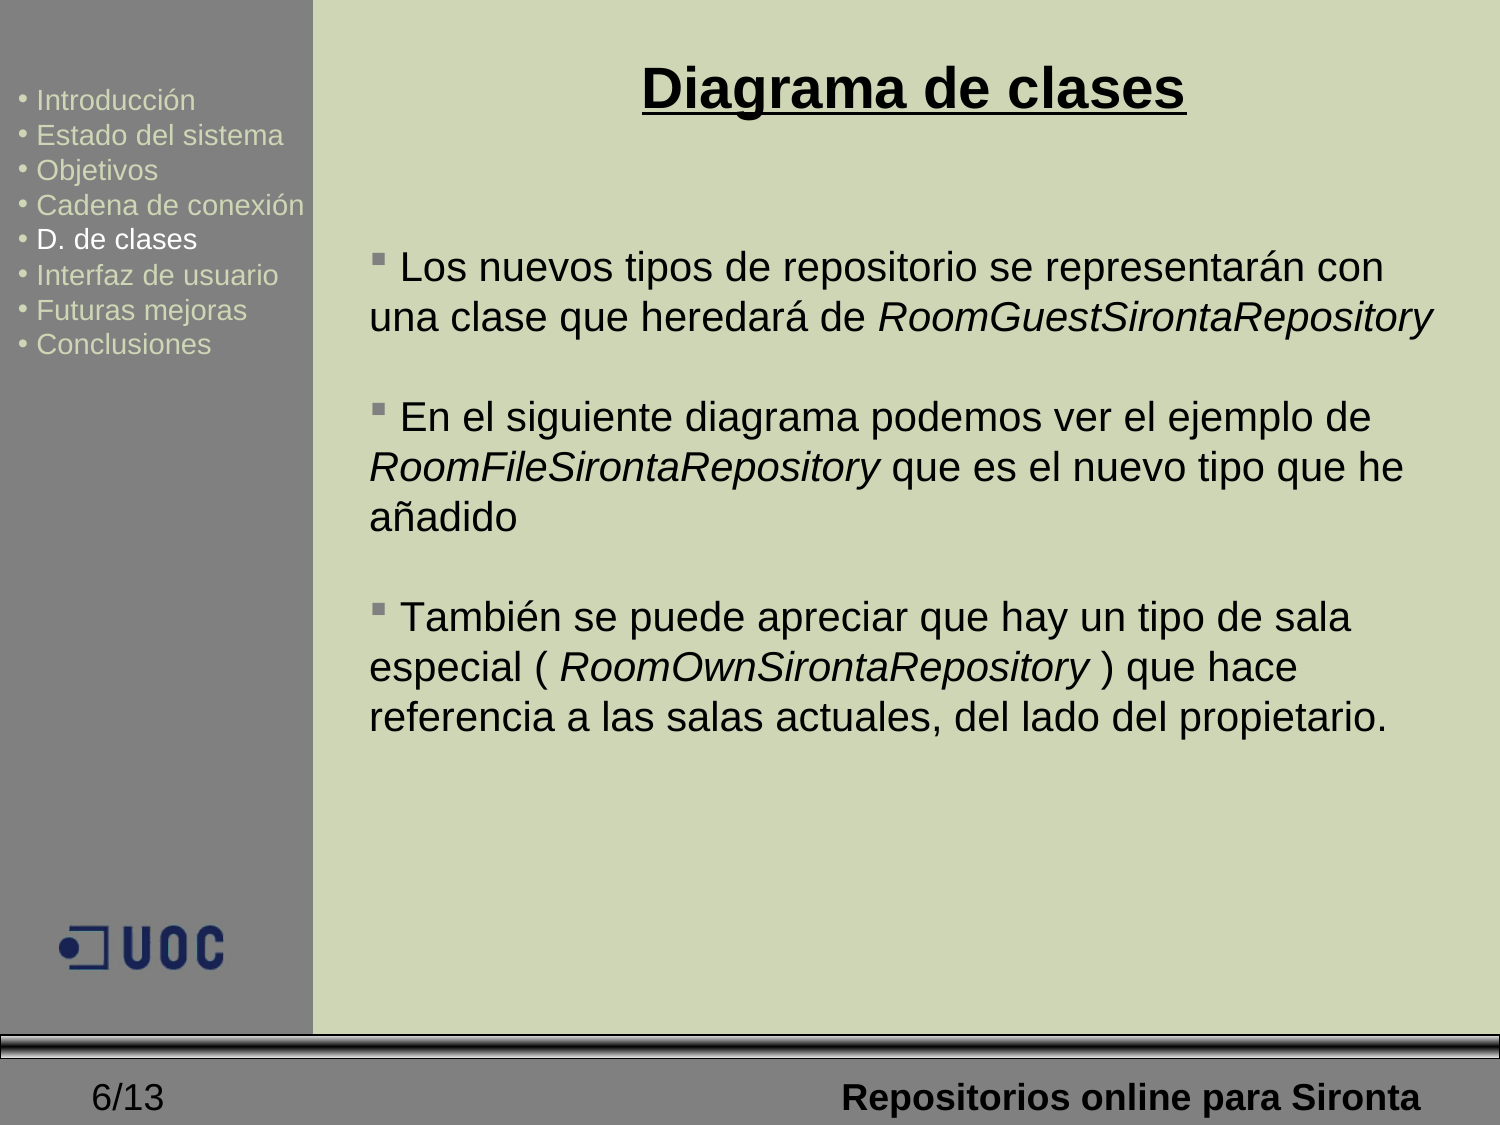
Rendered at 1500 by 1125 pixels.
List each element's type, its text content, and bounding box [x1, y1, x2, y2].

text_box Los nuevos tipos de repositorio se representarán con una clase que heredará de RoomGuestSirontaRepository En el siguiente diagrama podemos ver el ejemplo de RoomFileSirontaRepository que es el nuevo tipo que he añadido También se puede apreciar que hay un tipo de sala especial ( RoomOwnSirontaRepository ) que hace referencia a las salas actuales, del lado del propietario. [354, 231, 1471, 848]
text_box Introducción Estado del sistema Objetivos Cadena de conexión D. de clases Interfaz de usuario Futuras mejoras Conclusiones [3, 73, 320, 439]
text_box Diagrama de clases [627, 42, 1202, 129]
picture [59, 915, 237, 988]
text_box Repositorios online para Sironta [826, 1064, 1500, 1125]
text_box [0, 0, 1500, 1059]
